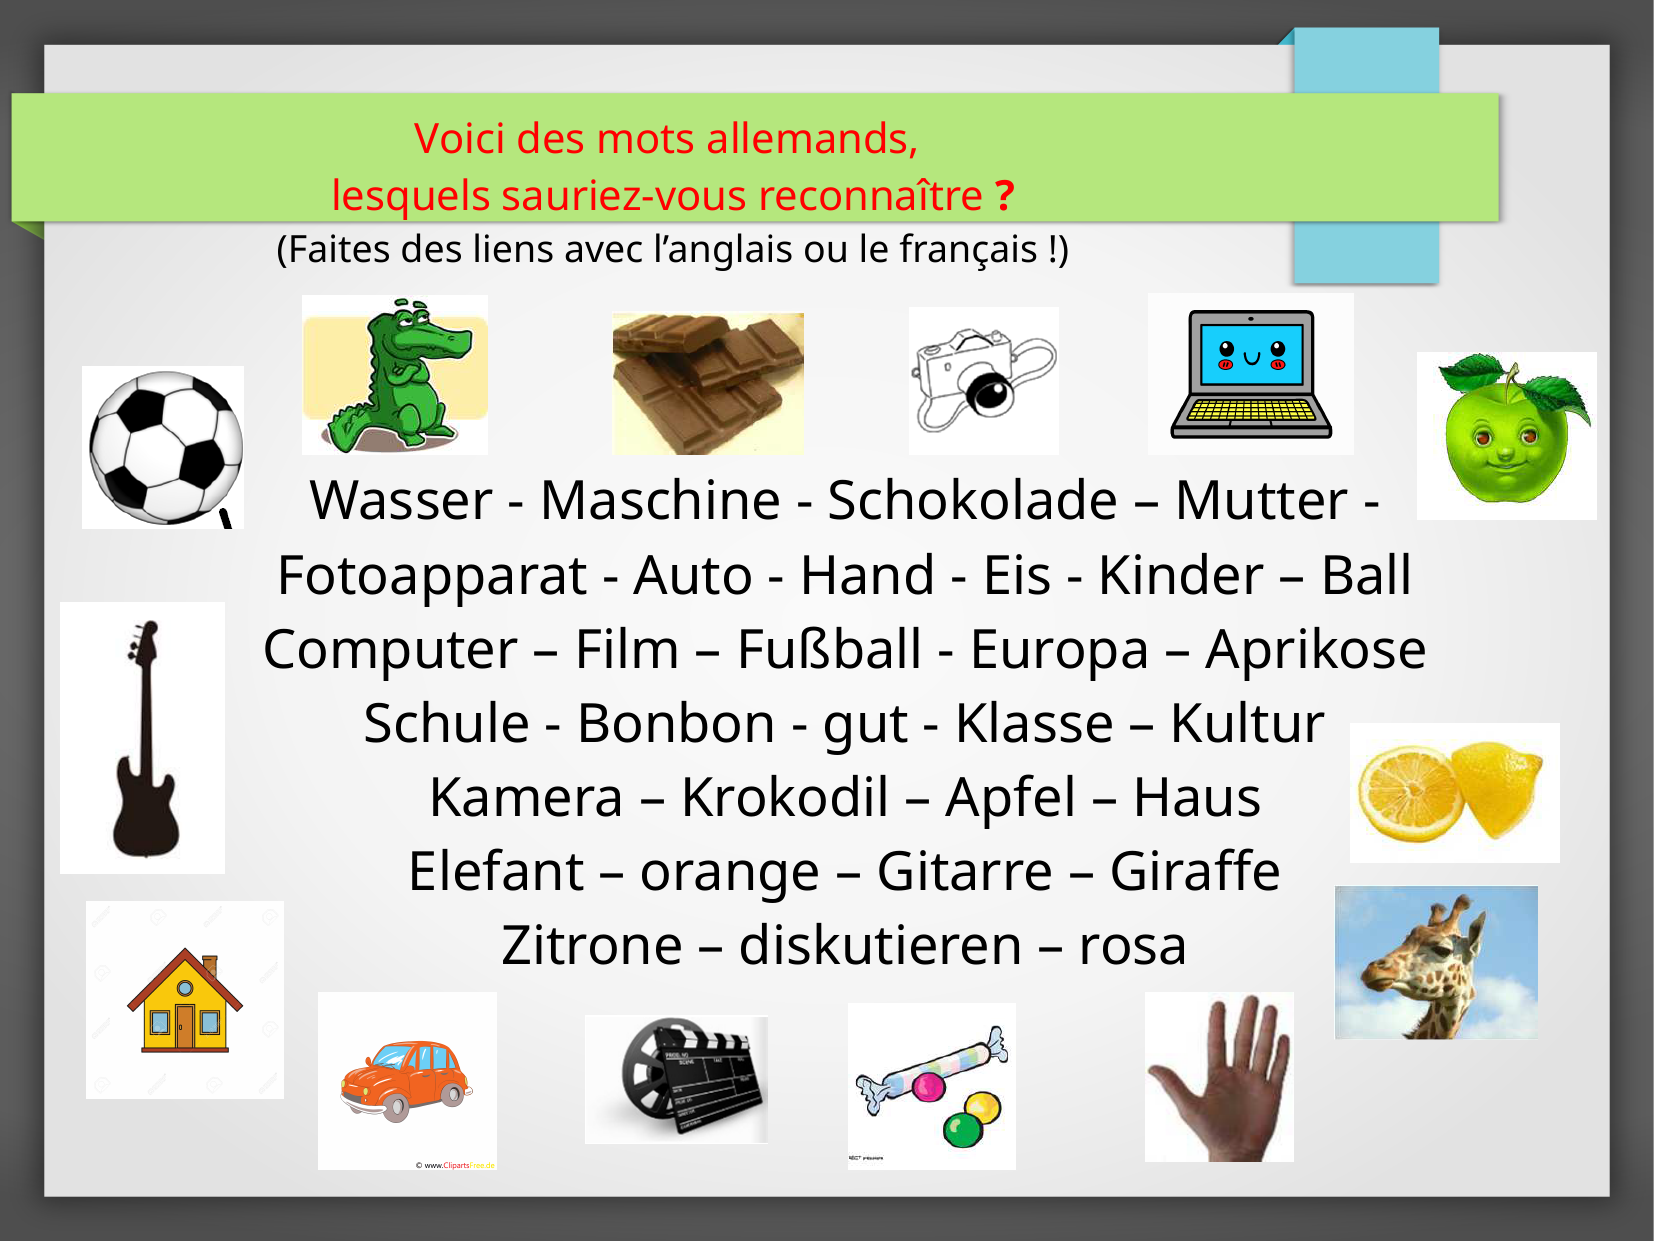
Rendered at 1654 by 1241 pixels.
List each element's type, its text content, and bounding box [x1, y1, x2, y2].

text_box Wasser - Maschine - Schokolade – Mutter - Fotoapparat - Auto - Hand - Eis - Kinder – Ball Computer – Film – Fußball - Europa – Aprikose Schule - Bonbon - gut - Klasse – Kultur Kamera – Krokodil – Apfel – Haus Elefant – orange – Gitarre – Giraffe Zitrone – diskutieren – rosa [203, 454, 1489, 1039]
picture [0, 0, 1654, 1241]
title Voici des mots allemands, lesquels sauriez-vous reconnaître ? (Faites des liens avec l’anglais ou le français !) [82, 106, 1264, 276]
